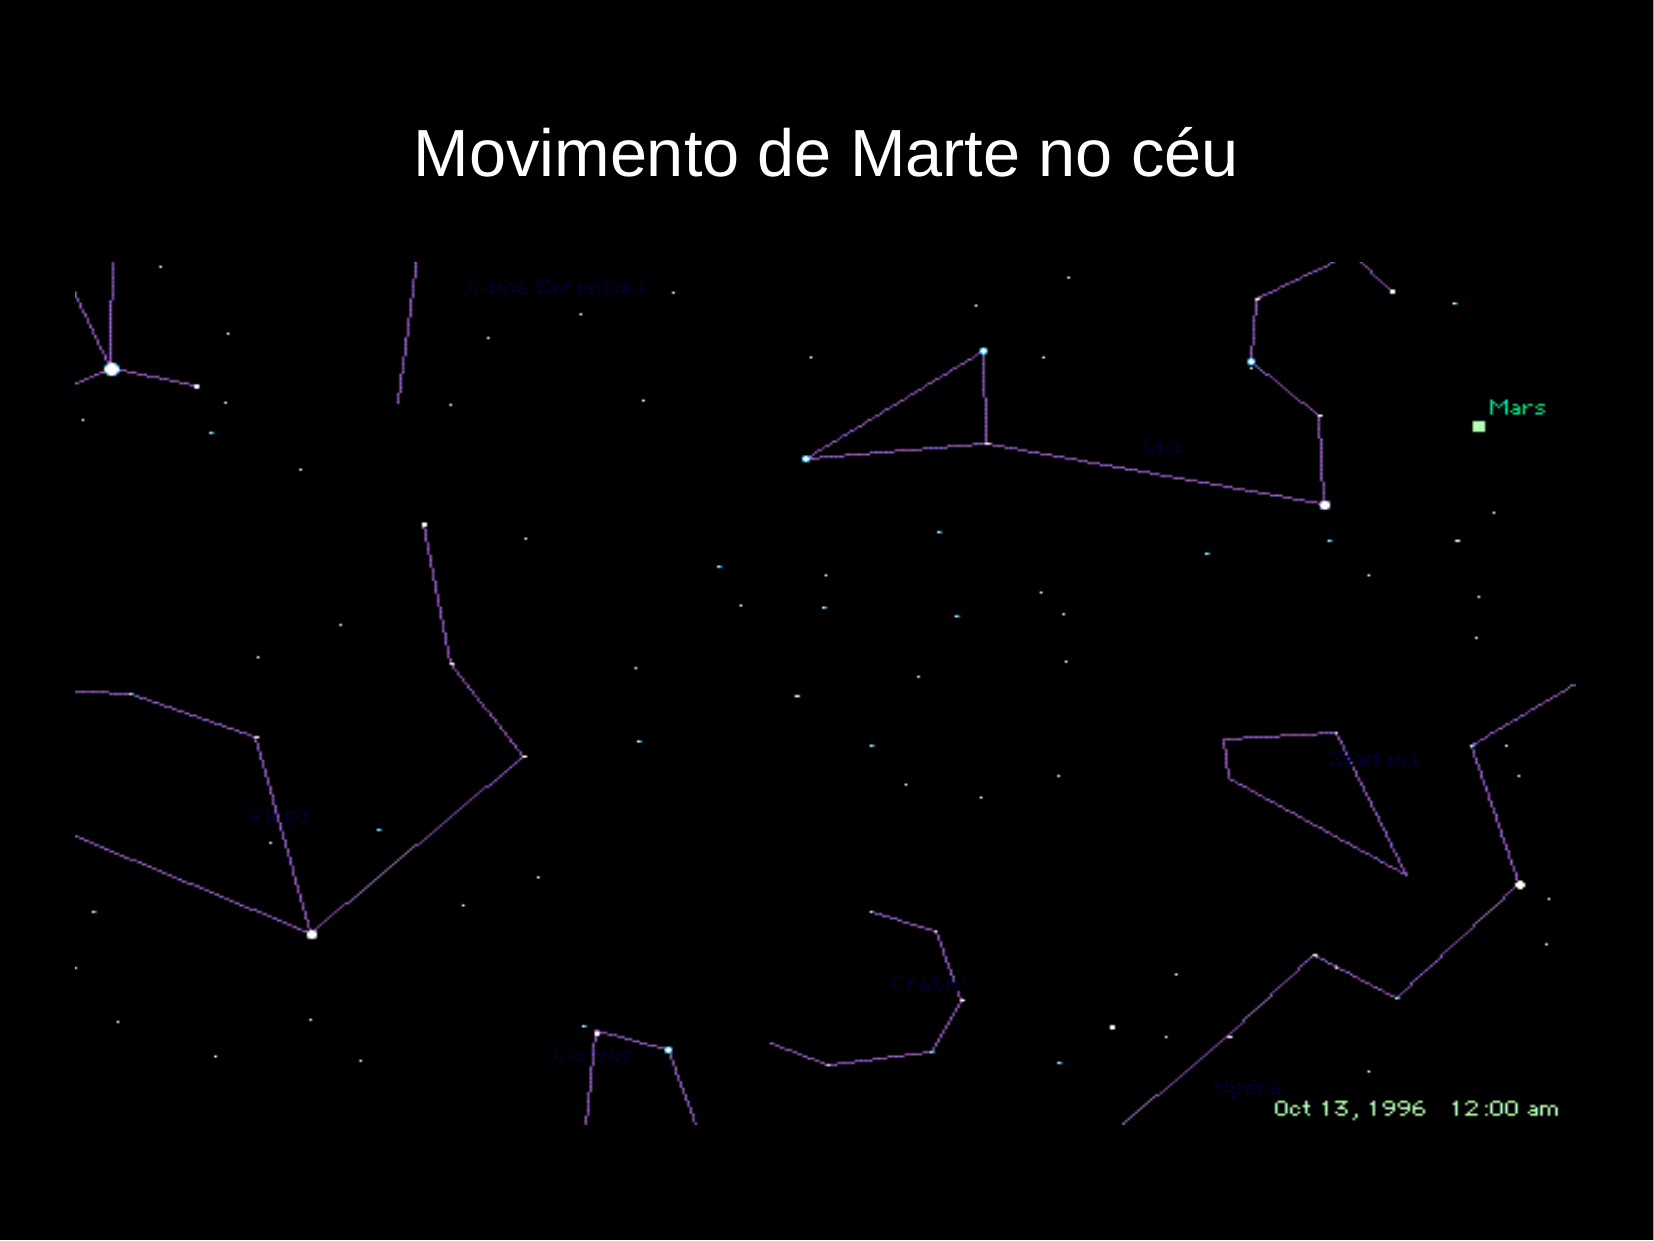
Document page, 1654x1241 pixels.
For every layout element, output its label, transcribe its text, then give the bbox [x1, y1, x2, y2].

title Movimento de Marte no céu [82, 49, 1571, 257]
picture [75, 262, 1576, 1126]
